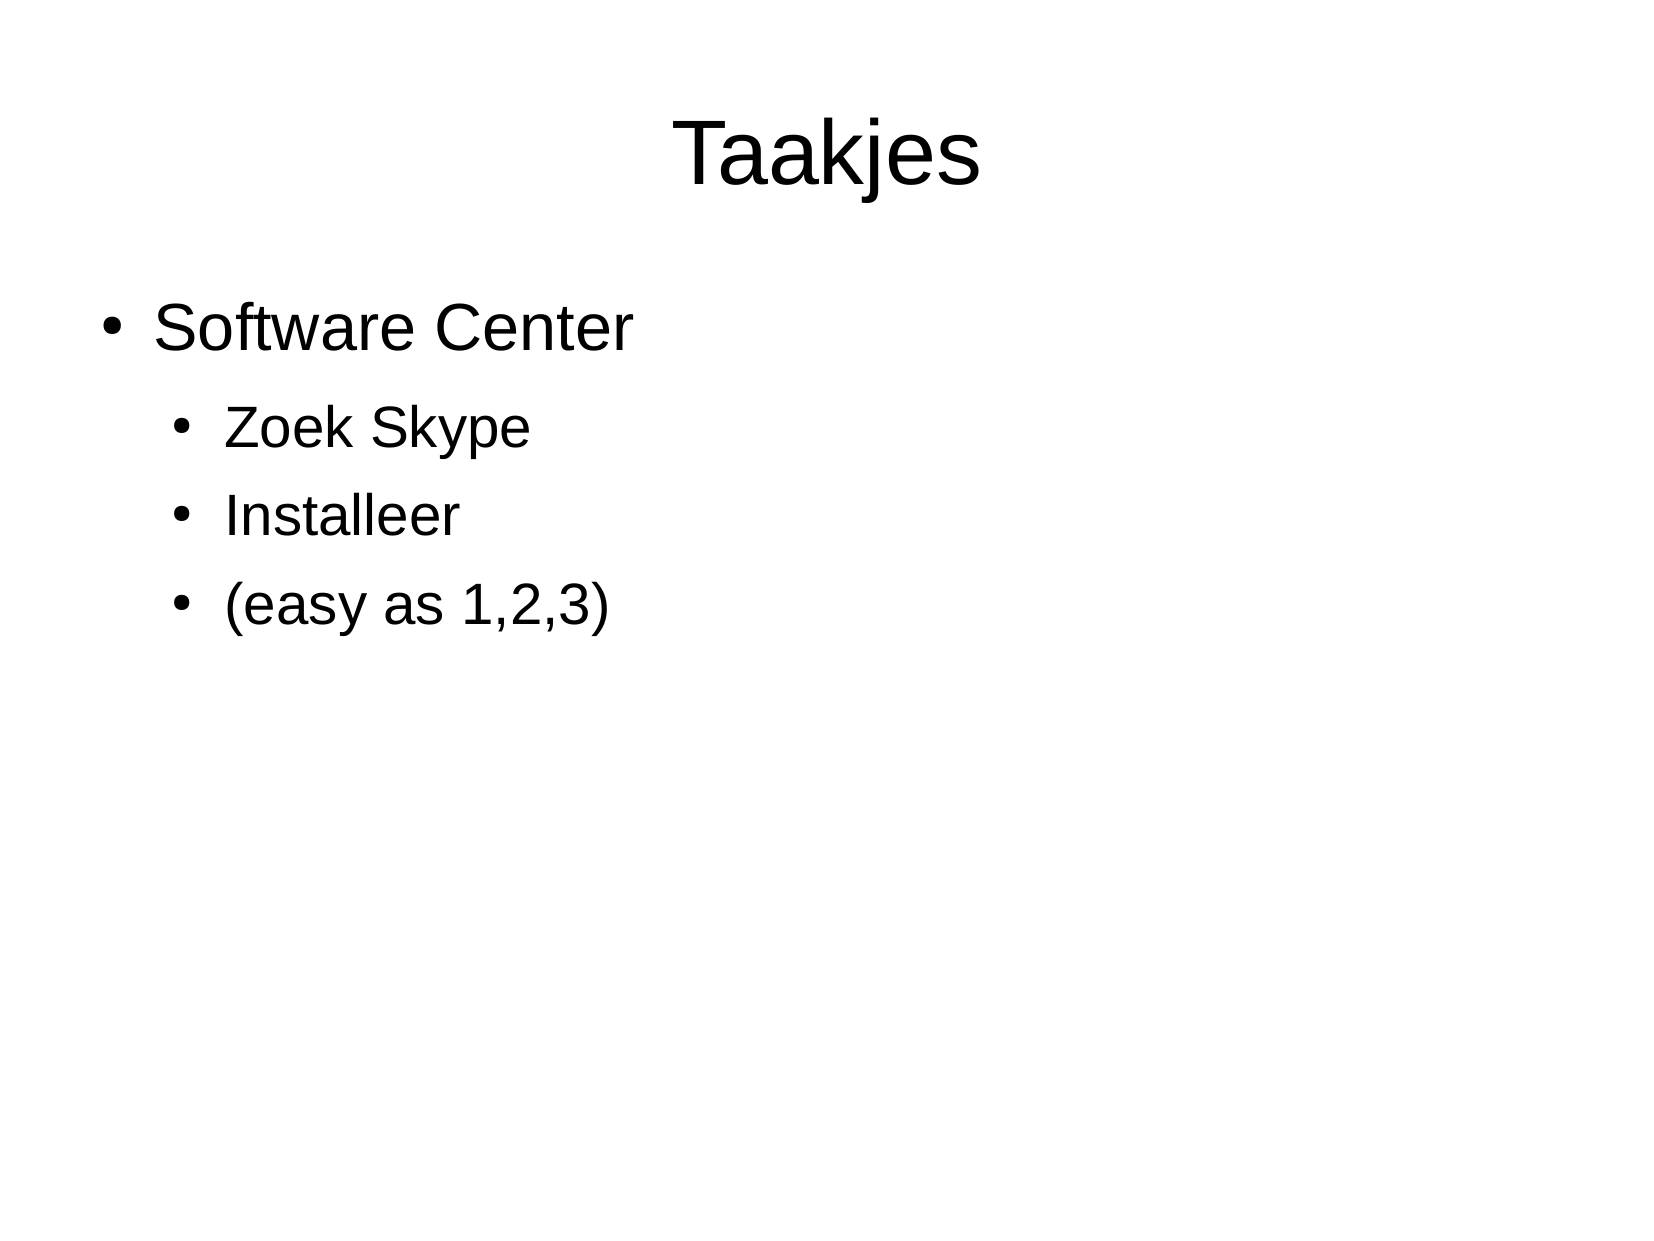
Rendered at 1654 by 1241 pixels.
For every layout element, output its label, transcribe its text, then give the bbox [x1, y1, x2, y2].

list Software Center Zoek Skype Installeer (easy as 1,2,3) [82, 290, 1571, 1109]
title Taakjes [82, 56, 1571, 250]
